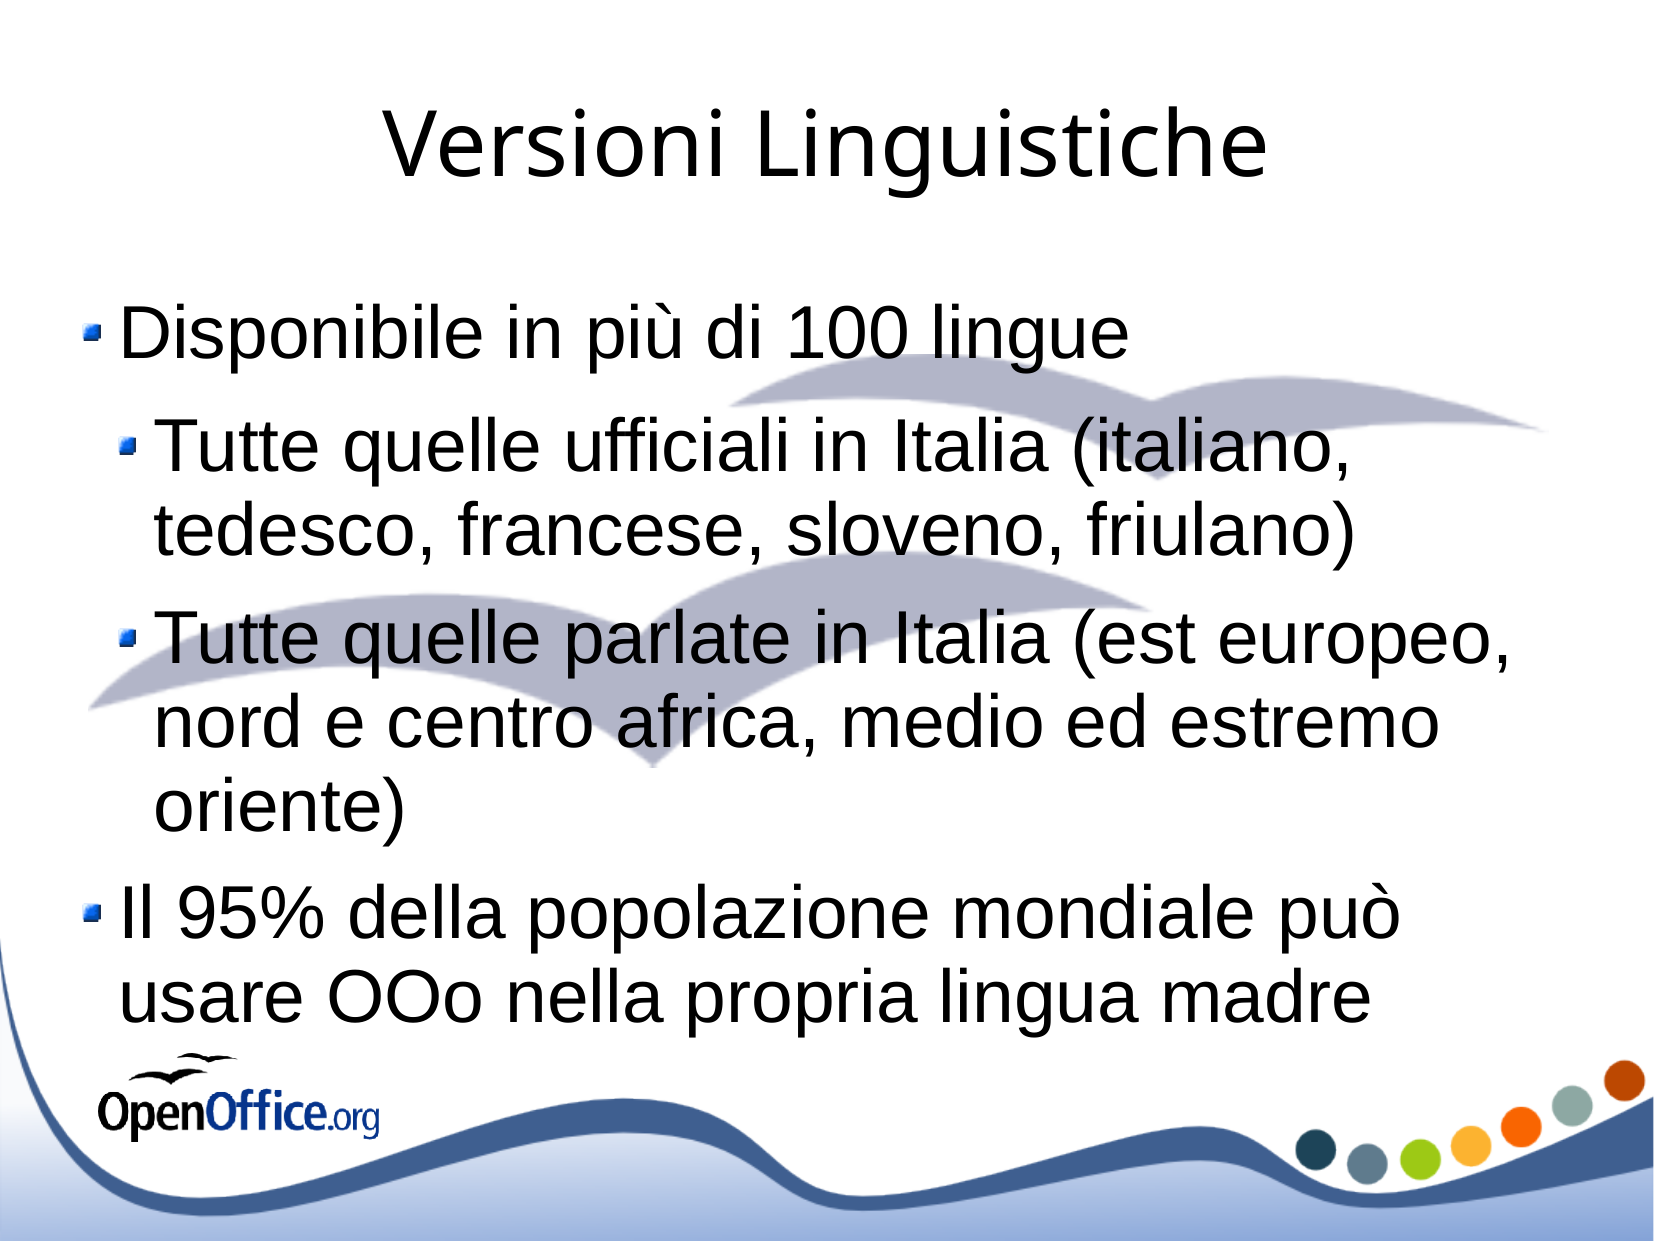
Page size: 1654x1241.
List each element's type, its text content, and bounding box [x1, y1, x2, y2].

list Disponibile in più di 100 lingue Tutte quelle ufficiali in Italia (italiano, tedesco, francese, sloveno, friulano) Tutte quelle parlate in Italia (est europeo, nord e centro africa, medio ed estremo oriente) Il 95% della popolazione mondiale può usare OOo nella propria lingua madre [82, 290, 1571, 1109]
title Versioni Linguistiche [82, 37, 1571, 245]
picture [0, 938, 1654, 1241]
